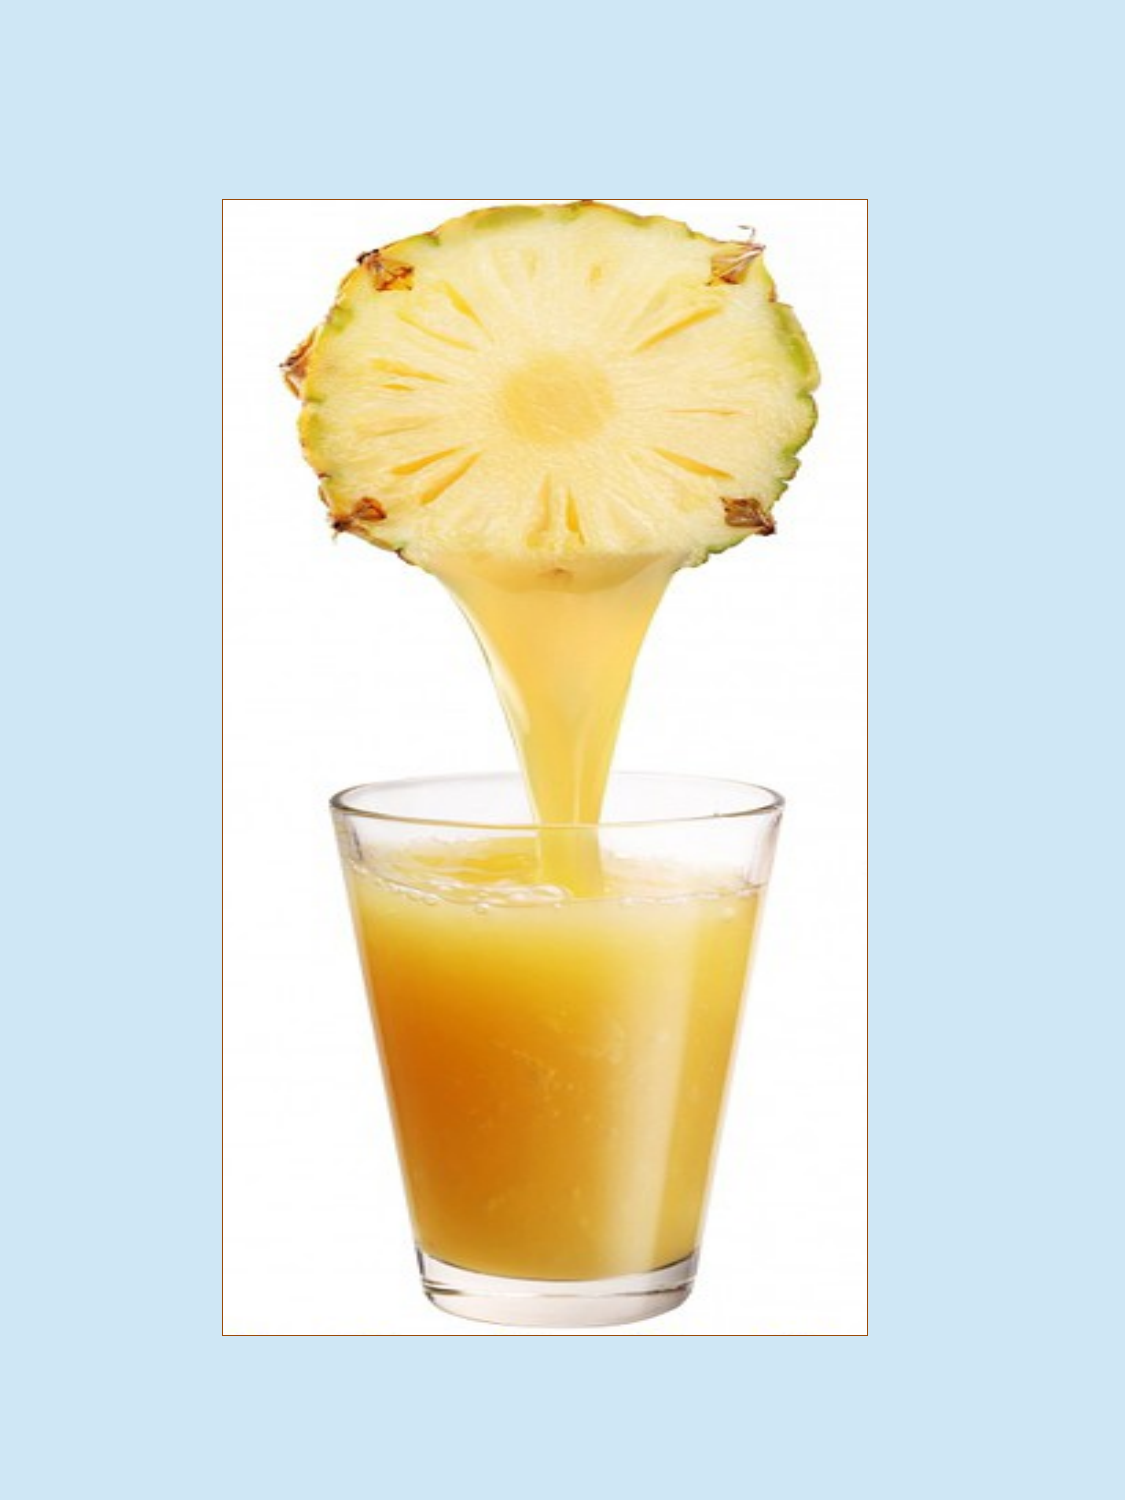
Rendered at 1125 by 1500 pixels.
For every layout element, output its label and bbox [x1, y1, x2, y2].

picture [222, 199, 868, 1336]
